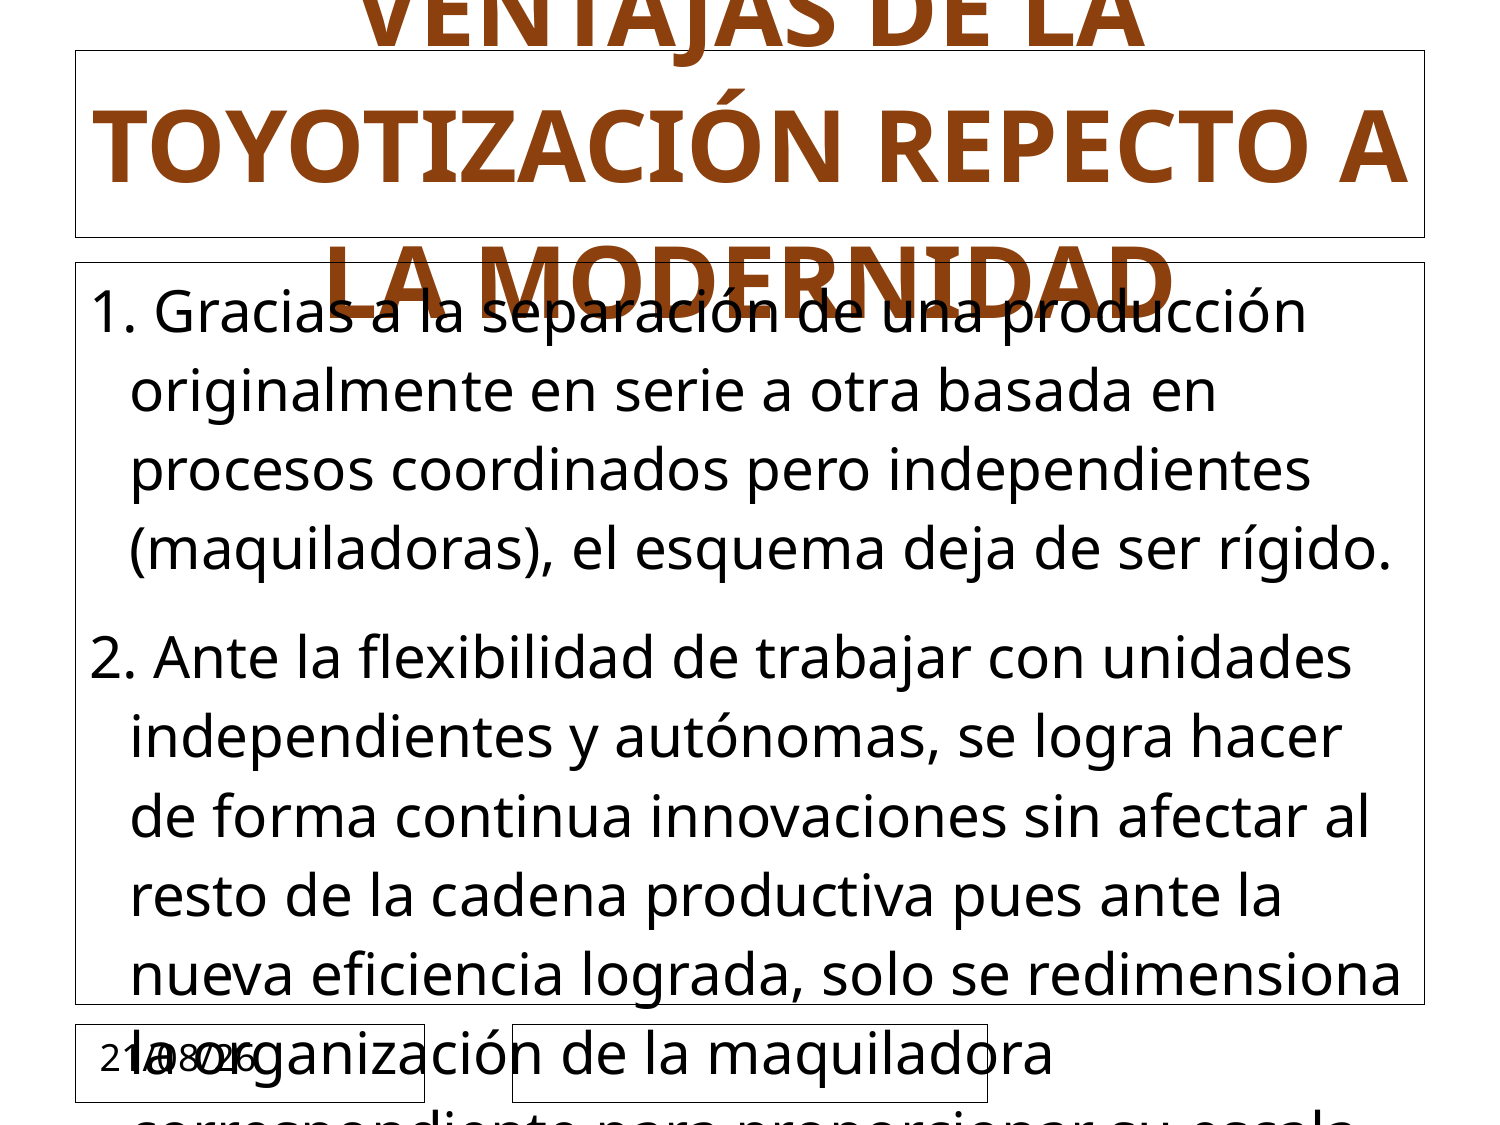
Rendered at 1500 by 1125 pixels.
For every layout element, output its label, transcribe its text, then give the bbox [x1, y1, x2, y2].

title VENTAJAS DE LA TOYOTIZACIÓN REPECTO A LA MODERNIDAD [75, 50, 1425, 238]
list 1. Gracias a la separación de una producción originalmente en serie a otra basada en procesos coordinados pero independientes (maquiladoras), el esquema deja de ser rígido. 2. Ante la flexibilidad de trabajar con unidades independientes y autónomas, se logra hacer de forma continua innovaciones sin afectar al resto de la cadena productiva pues ante la nueva eficiencia lograda, solo se redimensiona la organización de la maquiladora correspondiente para proporcionar su escala de producción a su asimilación al resto del esquema. [75, 262, 1425, 1005]
